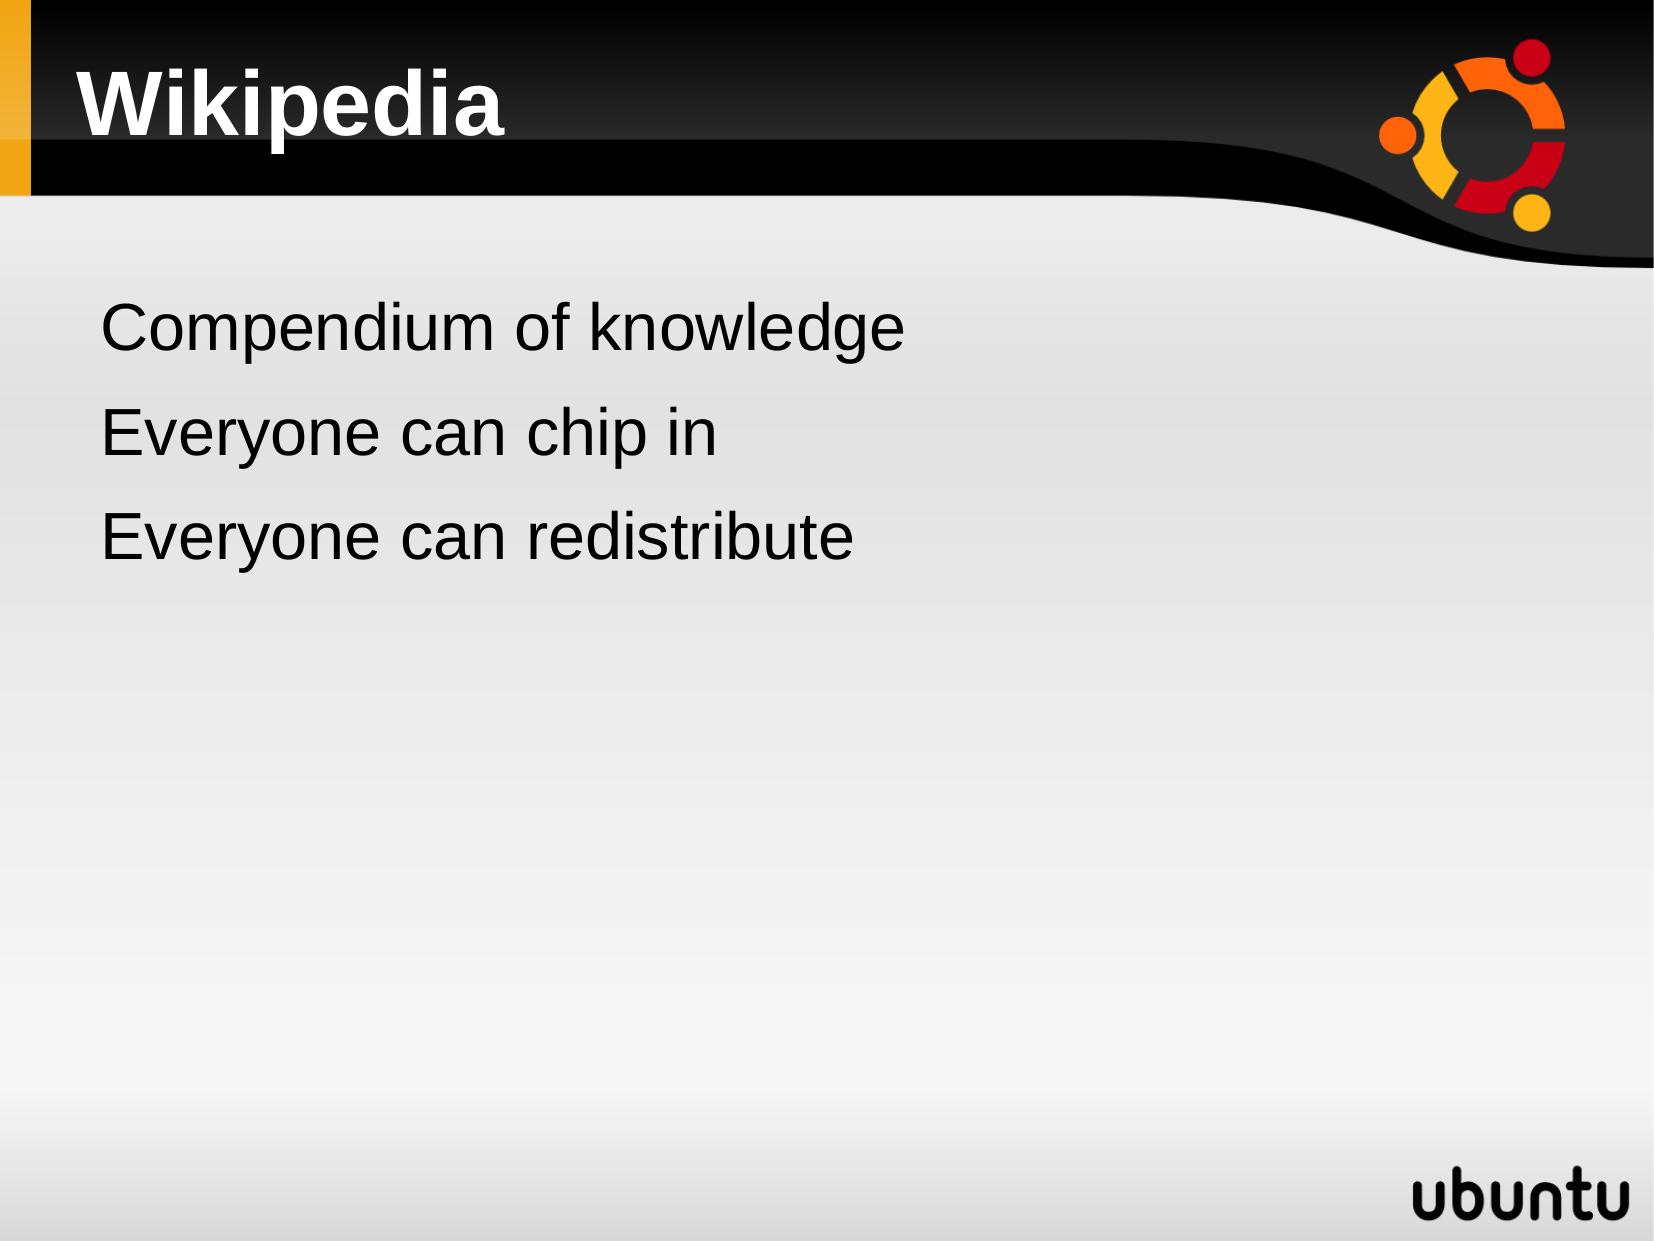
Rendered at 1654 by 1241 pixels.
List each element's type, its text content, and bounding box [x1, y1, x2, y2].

title Wikipedia [76, 0, 1565, 208]
list Compendium of knowledge Everyone can chip in Everyone can redistribute [82, 290, 1571, 1109]
picture [0, 0, 1654, 1241]
